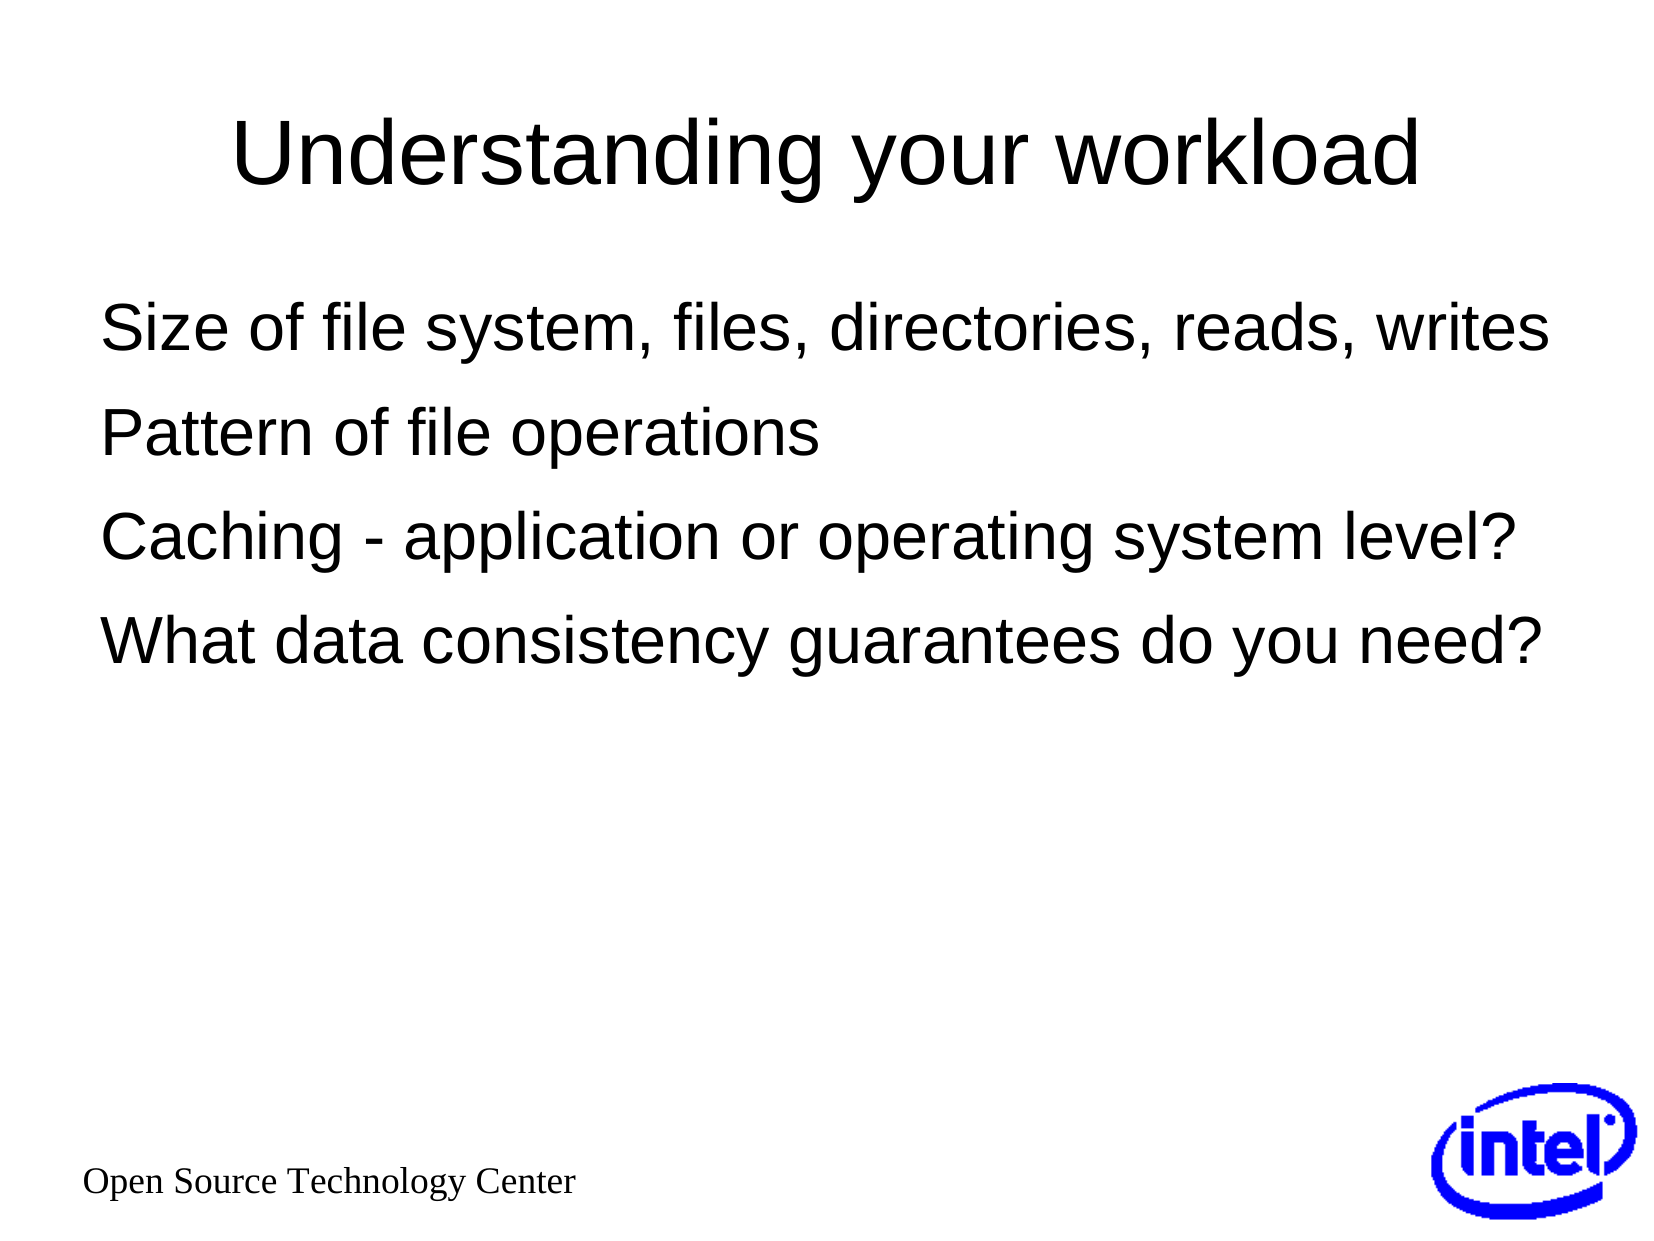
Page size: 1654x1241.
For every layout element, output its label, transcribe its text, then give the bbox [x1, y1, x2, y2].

picture [1430, 1083, 1639, 1223]
title Understanding your workload [82, 49, 1571, 257]
list Size of file system, files, directories, reads, writes Pattern of file operations Caching - application or operating system level? What data consistency guarantees do you need? [82, 290, 1571, 1109]
